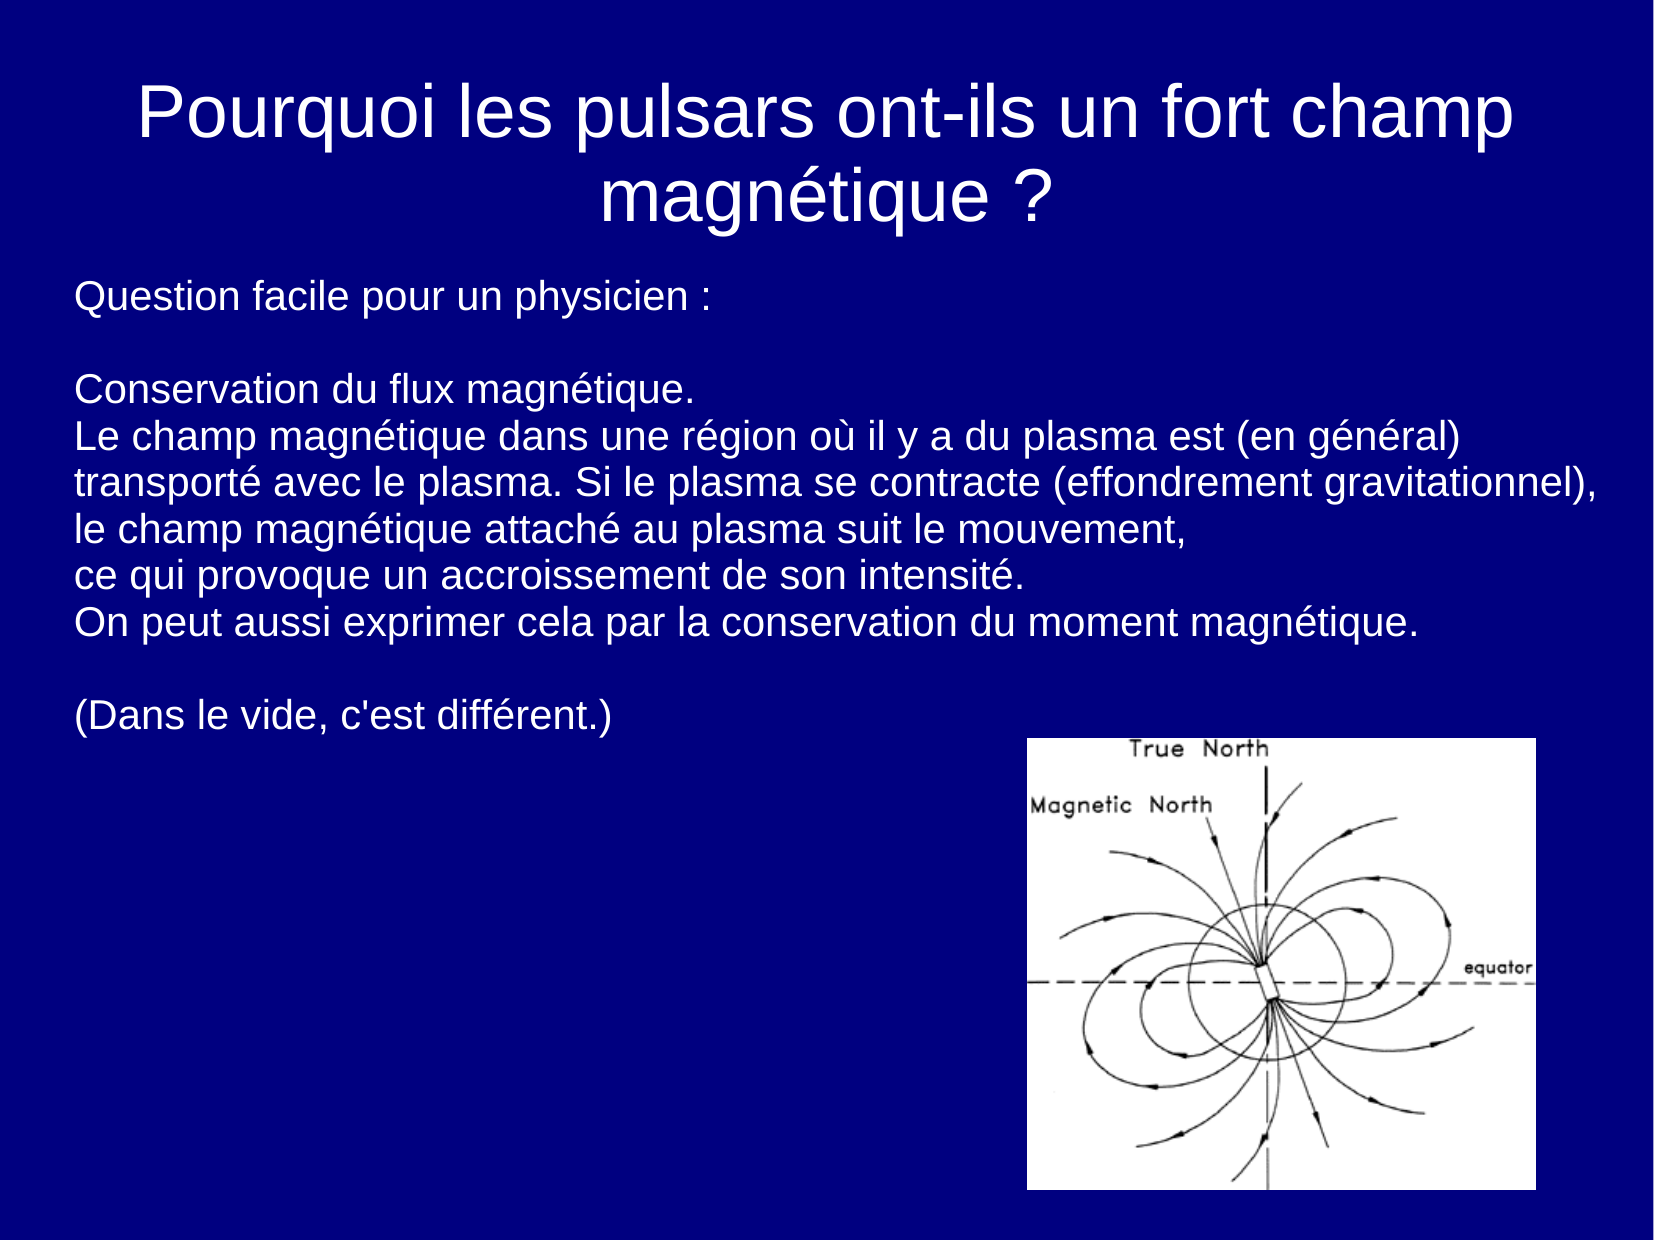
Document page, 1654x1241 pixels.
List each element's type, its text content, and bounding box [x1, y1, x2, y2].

picture [1027, 738, 1536, 1190]
title Pourquoi les pulsars ont-ils un fort champ magnétique ? [82, 49, 1571, 257]
text_box Question facile pour un physicien : Conservation du flux magnétique. Le champ magnétique dans une région où il y a du plasma est (en général) transporté avec le plasma. Si le plasma se contracte (effondrement gravitationnel), le champ magnétique attaché au plasma suit le mouvement, ce qui provoque un accroissement de son intensité. On peut aussi exprimer cela par la conservation du moment magnétique. (Dans le vide, c'est différent.) [59, 265, 1614, 842]
